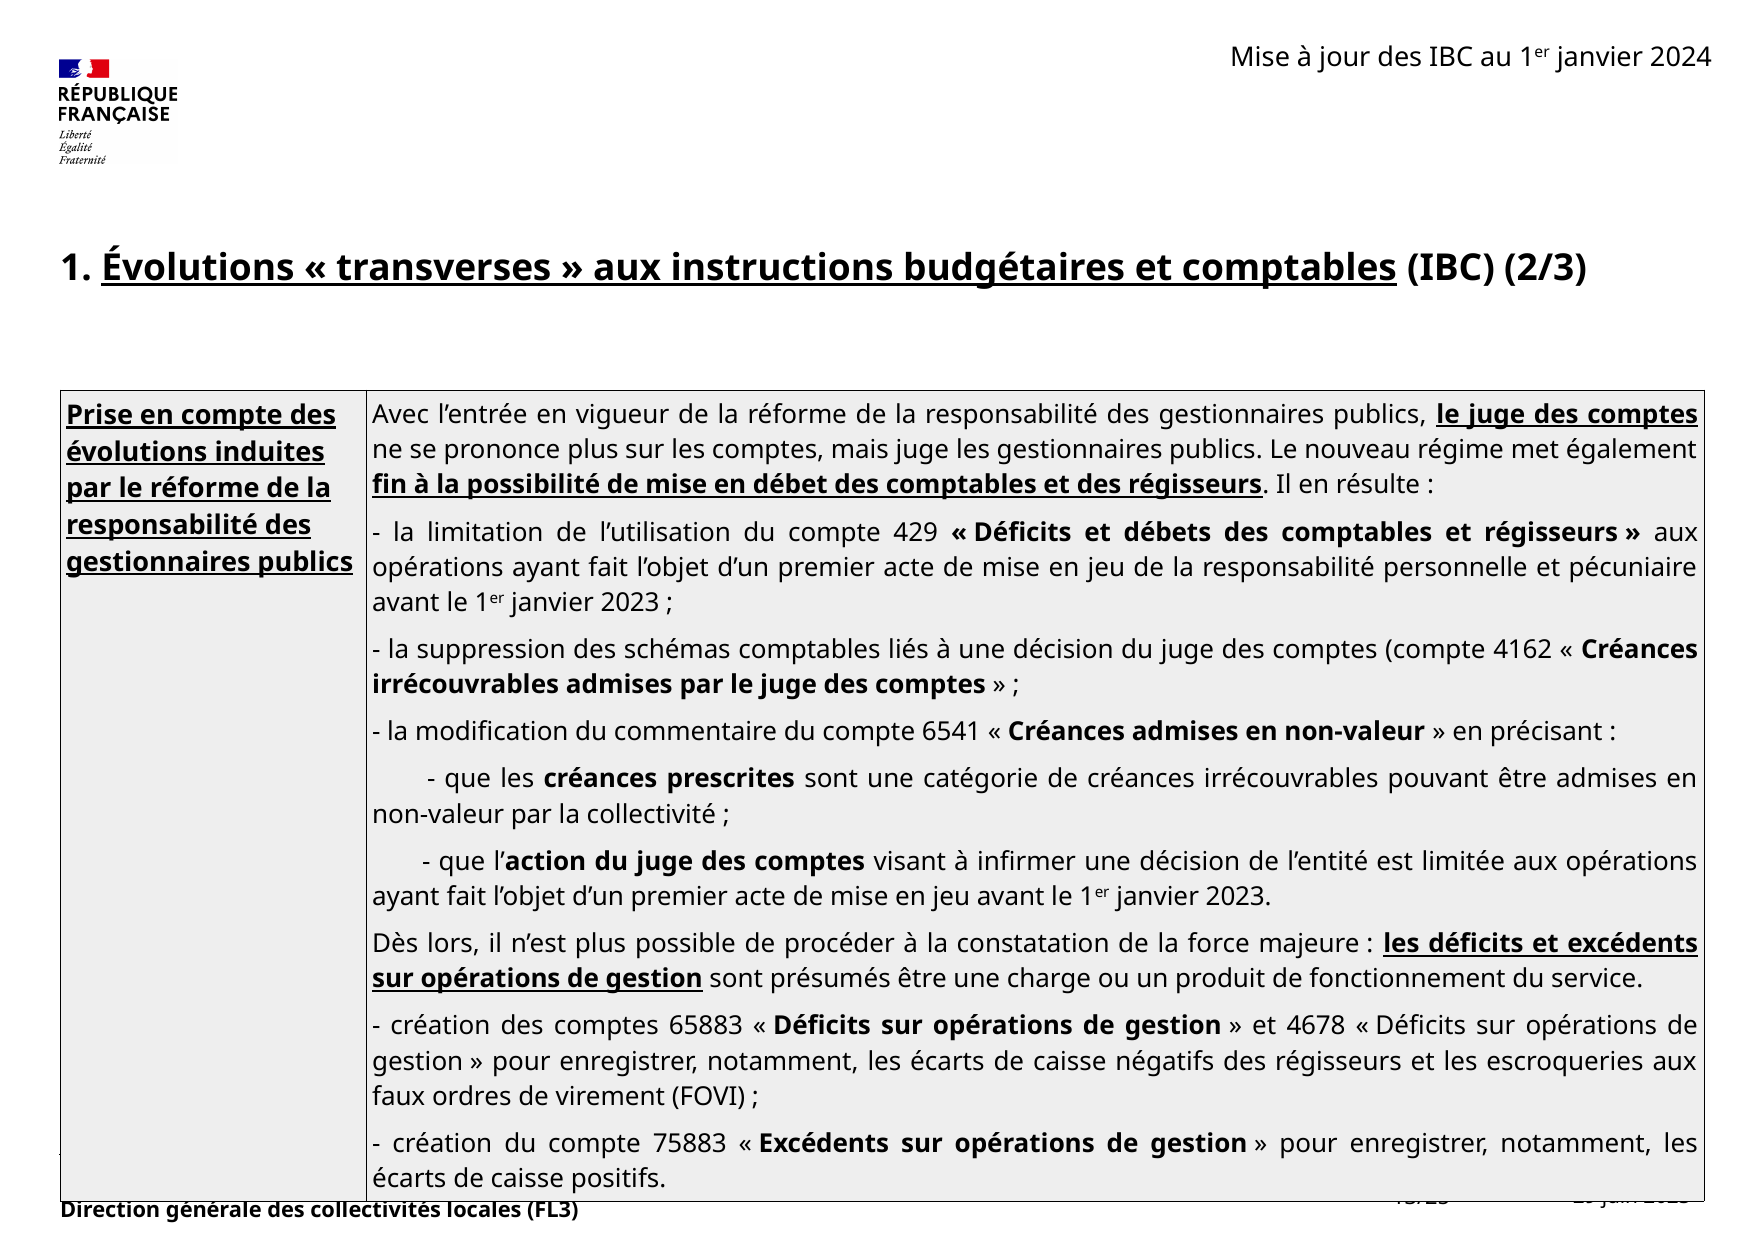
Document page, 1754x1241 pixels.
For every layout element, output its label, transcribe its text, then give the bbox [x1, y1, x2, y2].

list 1. Évolutions « transverses » aux instructions budgétaires et comptables (IBC) (2/3) [60, 240, 1678, 292]
picture [59, 59, 178, 164]
text_box Mise à jour des IBC au 1er janvier 2024 [210, 30, 1727, 79]
table_header Avec l’entrée en vigueur de la réforme de la responsabilité des gestionnaires publics, le juge des comptes ne se prononce plus sur les comptes, mais juge les gestionnaires publics. Le nouveau régime met également fin à la possibilité de mise en débet des comptables et des régisseurs. Il en résulte : - la limitation de l’utilisation du compte 429 « Déficits et débets des comptables et régisseurs » aux opérations ayant fait l’objet d’un premier acte de mise en jeu de la responsabilité personnelle et pécuniaire avant le 1er janvier 2023 ; - la suppression des schémas comptables liés à une décision du juge des comptes (compte 4162 « Créances irrécouvrables admises par le juge des comptes » ; - la modification du commentaire du compte 6541 « Créances admises en non-valeur » en précisant : - que les créances prescrites sont une catégorie de créances irrécouvrables pouvant être admises en non-valeur par la collectivité ; - que l’action du juge des comptes visant à infirmer une décision de l’entité est limitée aux opérations ayant fait l’objet d’un premier acte de mise en jeu avant le 1er janvier 2023. Dès lors, il n’est plus possible de procéder à la constatation de la force majeure : les déficits et excédents sur opérations de gestion sont présumés être une charge ou un produit de fonctionnement du service. - création des comptes 65883 « Déficits sur opérations de gestion » et 4678 « Déficits sur opérations de gestion » pour enregistrer, notamment, les écarts de caisse négatifs des régisseurs et les escroqueries aux faux ordres de virement (FOVI) ; - création du compte 75883 « Excédents sur opérations de gestion » pour enregistrer, notamment, les écarts de caisse positifs. [367, 391, 1704, 1201]
table_header Prise en compte des évolutions induites par le réforme de la responsabilité des gestionnaires publics [61, 391, 366, 1201]
